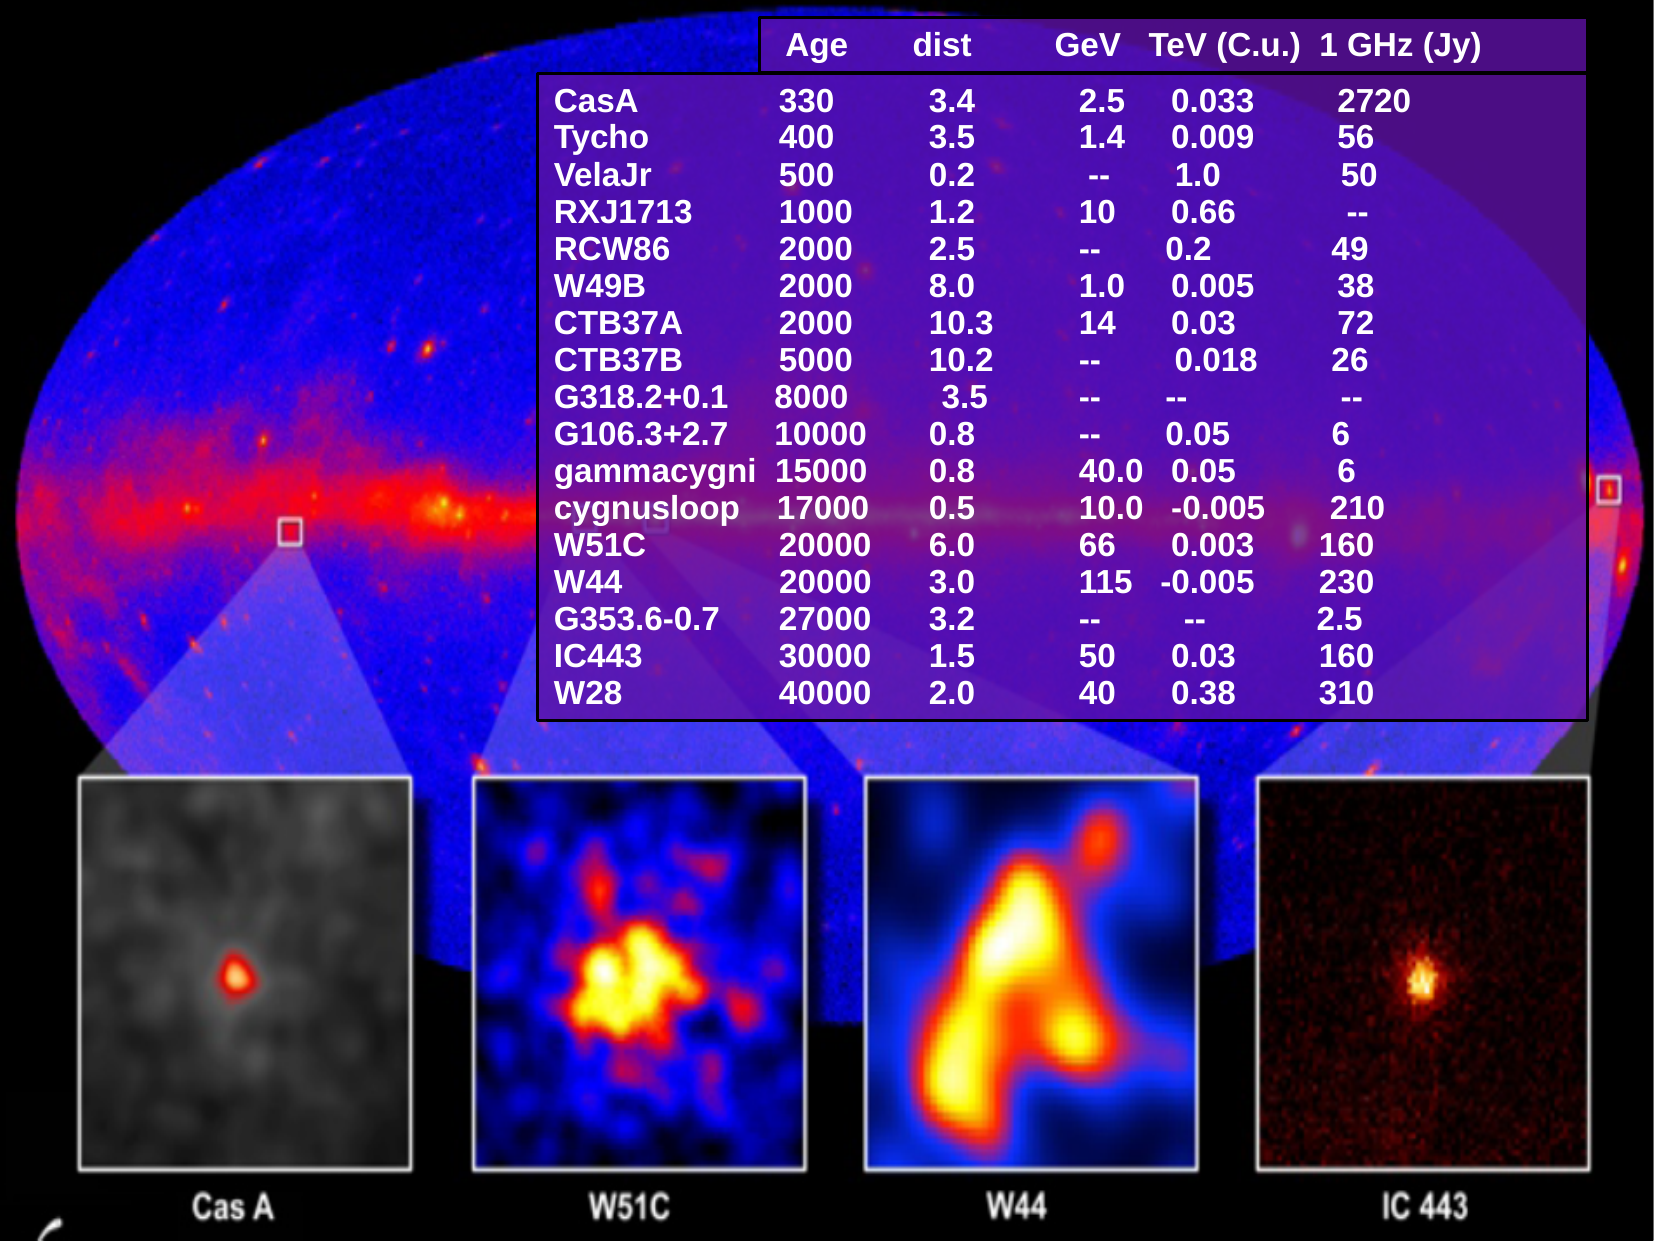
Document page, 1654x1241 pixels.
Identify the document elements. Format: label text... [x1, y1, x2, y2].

text_box CasA 330 3.4 2.5 0.033 2720 Tycho 400 3.5 1.4 0.009 56 VelaJr 500 0.2 -- 1.0 50 RXJ1713 1000 1.2 10 0.66 -- RCW86 2000 2.5 -- 0.2 49 W49B 2000 8.0 1.0 0.005 38 CTB37A 2000 10.3 14 0.03 72 CTB37B 5000 10.2 -- 0.018 26 G318.2+0.1 8000 3.5 -- -- -- G106.3+2.7 10000 0.8 -- 0.05 6 gammacygni 15000 0.8 40.0 0.05 6 cygnusloop 17000 0.5 10.0 -0.005 210 W51C 20000 6.0 66 0.003 160 W44 20000 3.0 115 -0.005 230 G353.6-0.7 27000 3.2 -- -- 2.5 IC443 30000 1.5 50 0.03 160 W28 40000 2.0 40 0.38 310 [537, 73, 1588, 721]
picture [0, 0, 1654, 1241]
text_box Age dist GeV TeV (C.u.) 1 GHz (Jy) [759, 17, 1588, 73]
